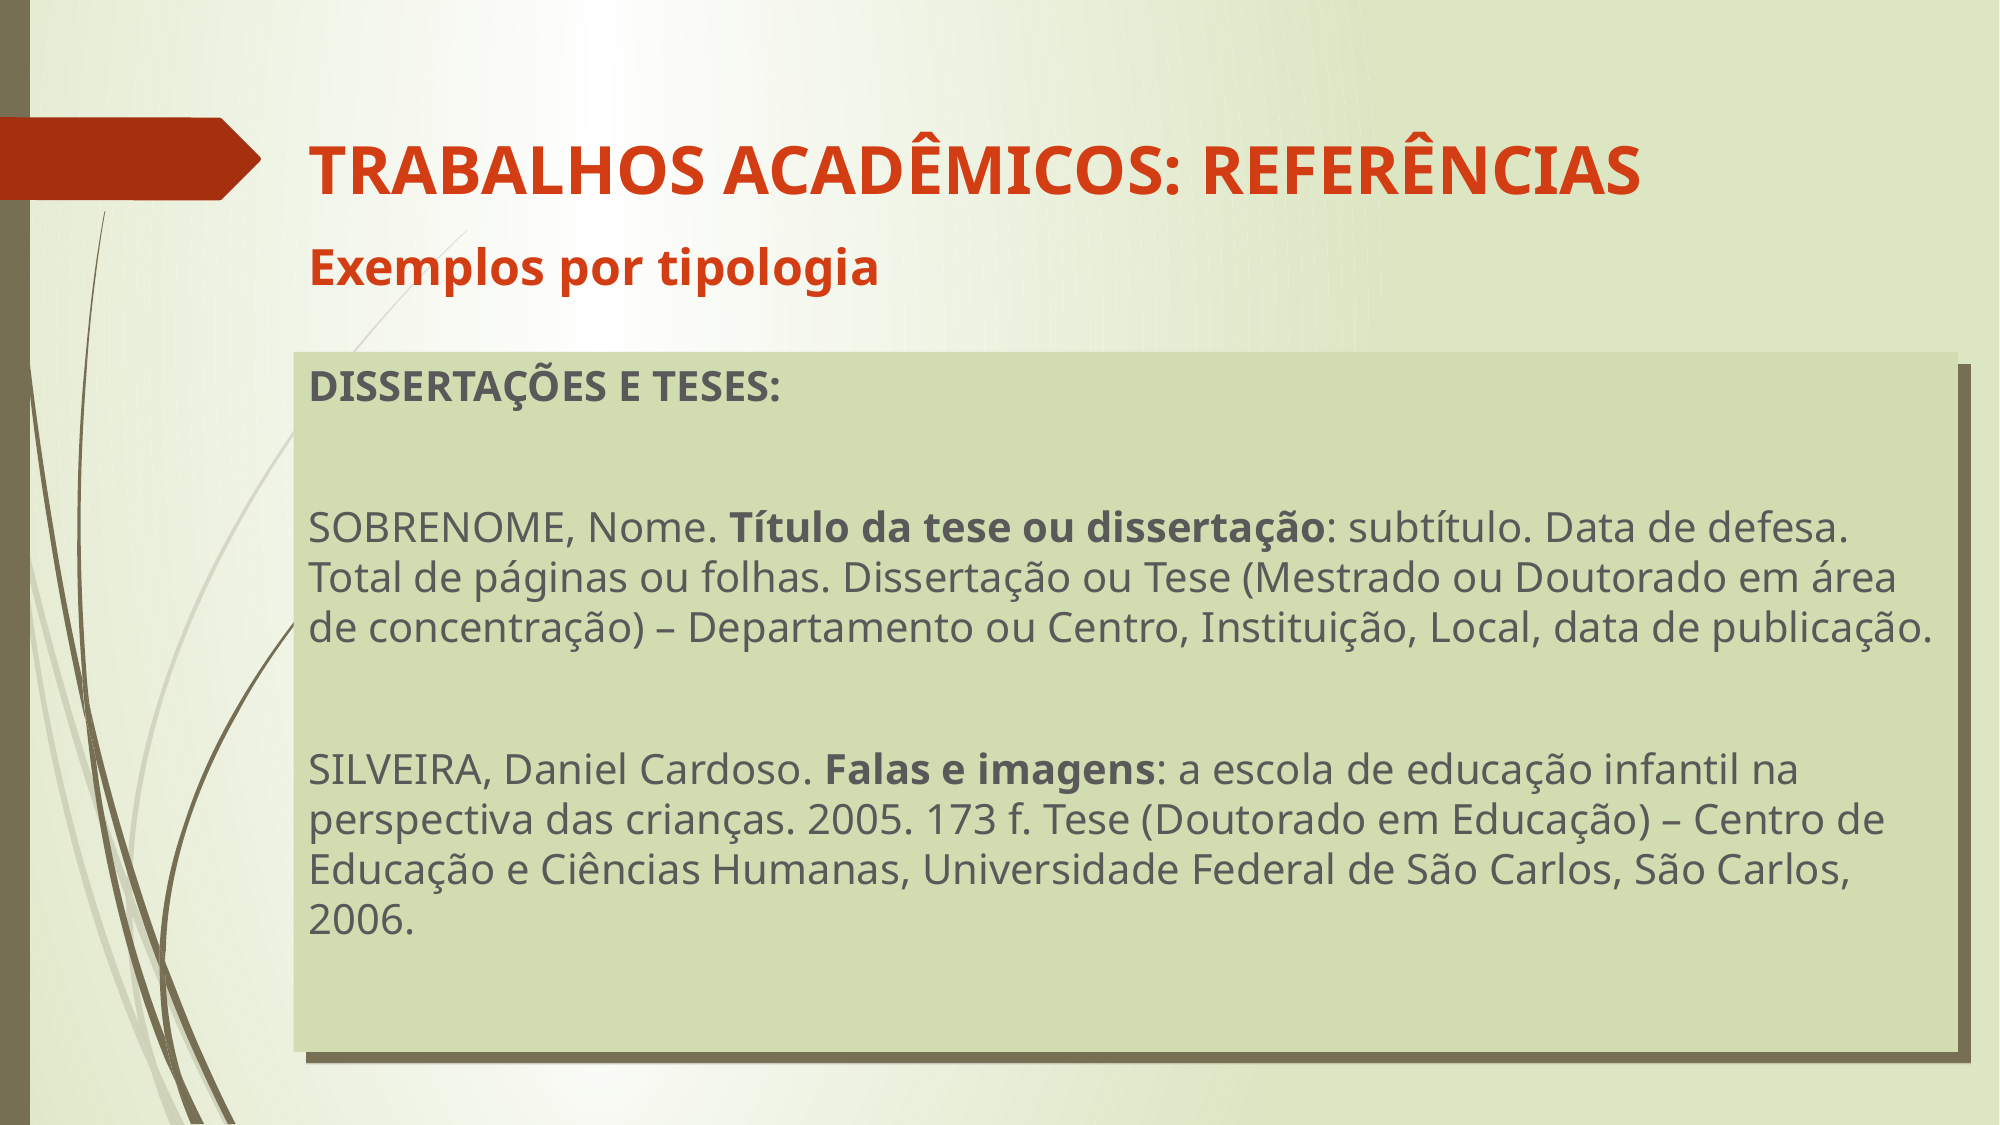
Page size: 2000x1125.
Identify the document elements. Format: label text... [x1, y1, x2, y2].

text_box TRABALHOS ACADÊMICOS: REFERÊNCIAS [293, 120, 1937, 233]
text_box Exemplos por tipologia [293, 228, 1872, 330]
list DISSERTAÇÕES E TESES: SOBRENOME, Nome. Título da tese ou dissertação: subtítulo. Data de defesa. Total de páginas ou folhas. Dissertação ou Tese (Mestrado ou Doutorado em área de concentração) – Departamento ou Centro, Instituição, Local, data de publicação. SILVEIRA, Daniel Cardoso. Falas e imagens: a escola de educação infantil na perspectiva das crianças. 2005. 173 f. Tese (Doutorado em Educação) – Centro de Educação e Ciências Humanas, Universidade Federal de São Carlos, São Carlos, 2006. [293, 351, 1958, 1052]
